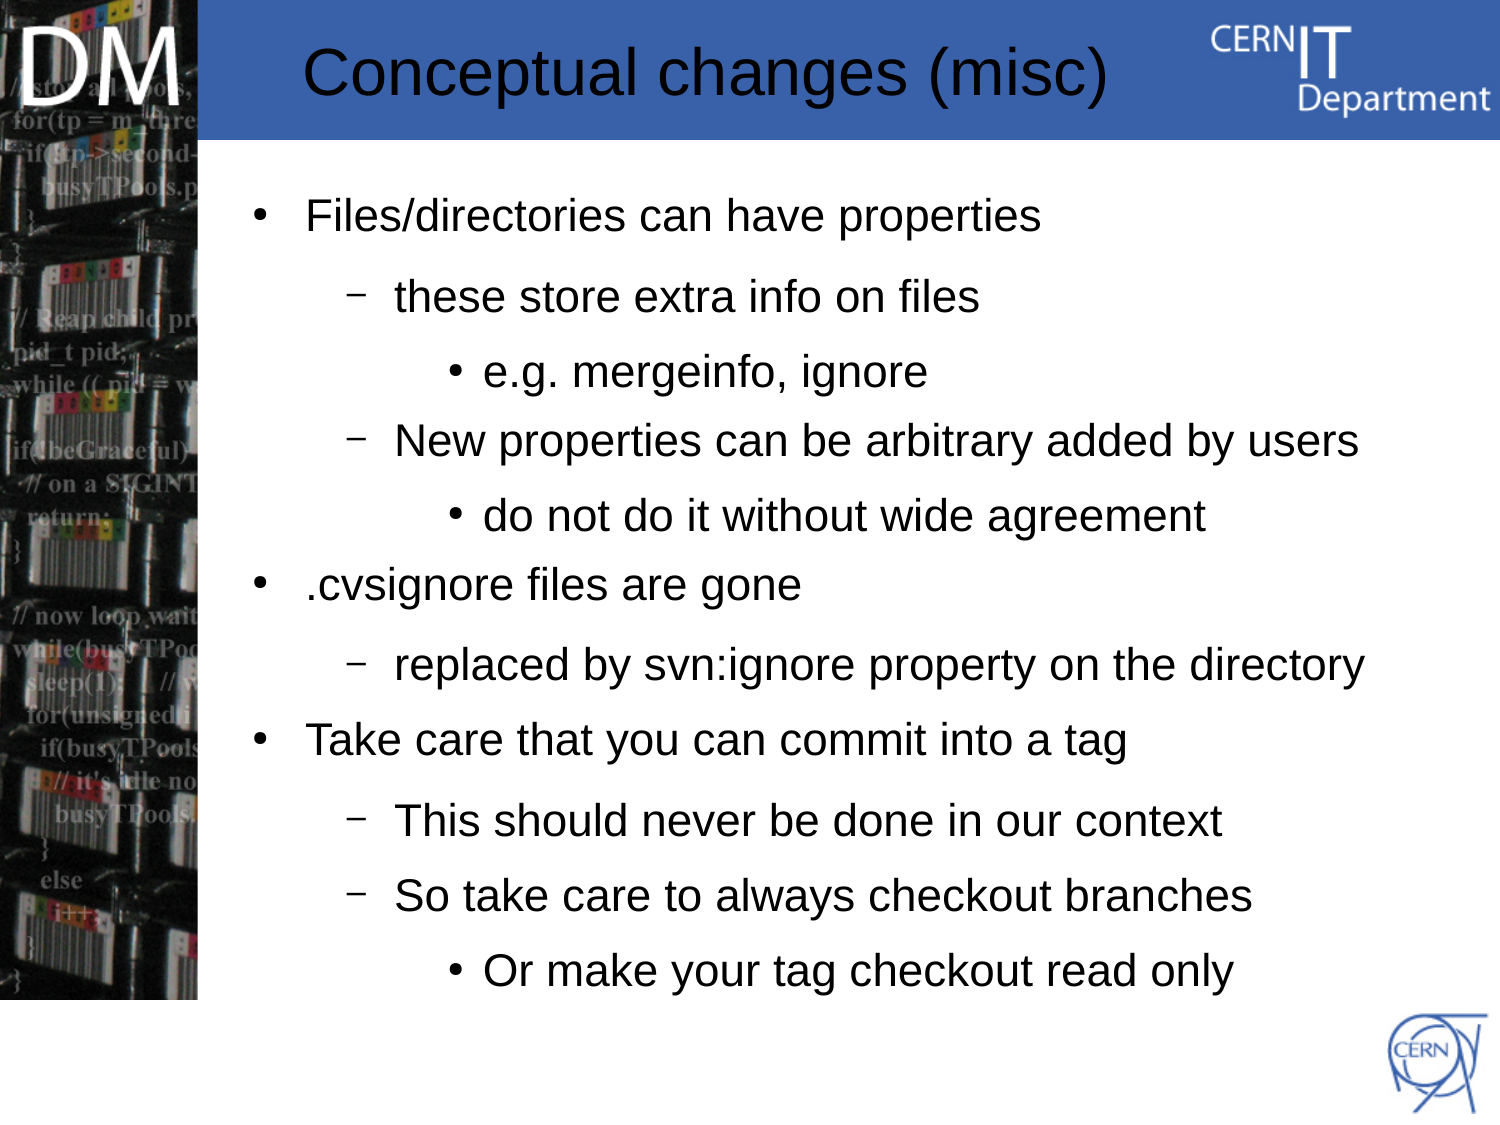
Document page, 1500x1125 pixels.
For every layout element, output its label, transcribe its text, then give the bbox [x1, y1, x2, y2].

picture [1387, 1012, 1489, 1114]
list Files/directories can have properties these store extra info on files e.g. mergeinfo, ignore New properties can be arbitrary added by users do not do it without wide agreement .cvsignore files are gone replaced by svn:ignore property on the directory Take care that you can commit into a tag This should never be done in our context So take care to always checkout branches Or make your tag checkout read only [201, 174, 1481, 1019]
title Conceptual changes (misc) [212, 0, 1201, 138]
picture [198, 0, 1500, 140]
